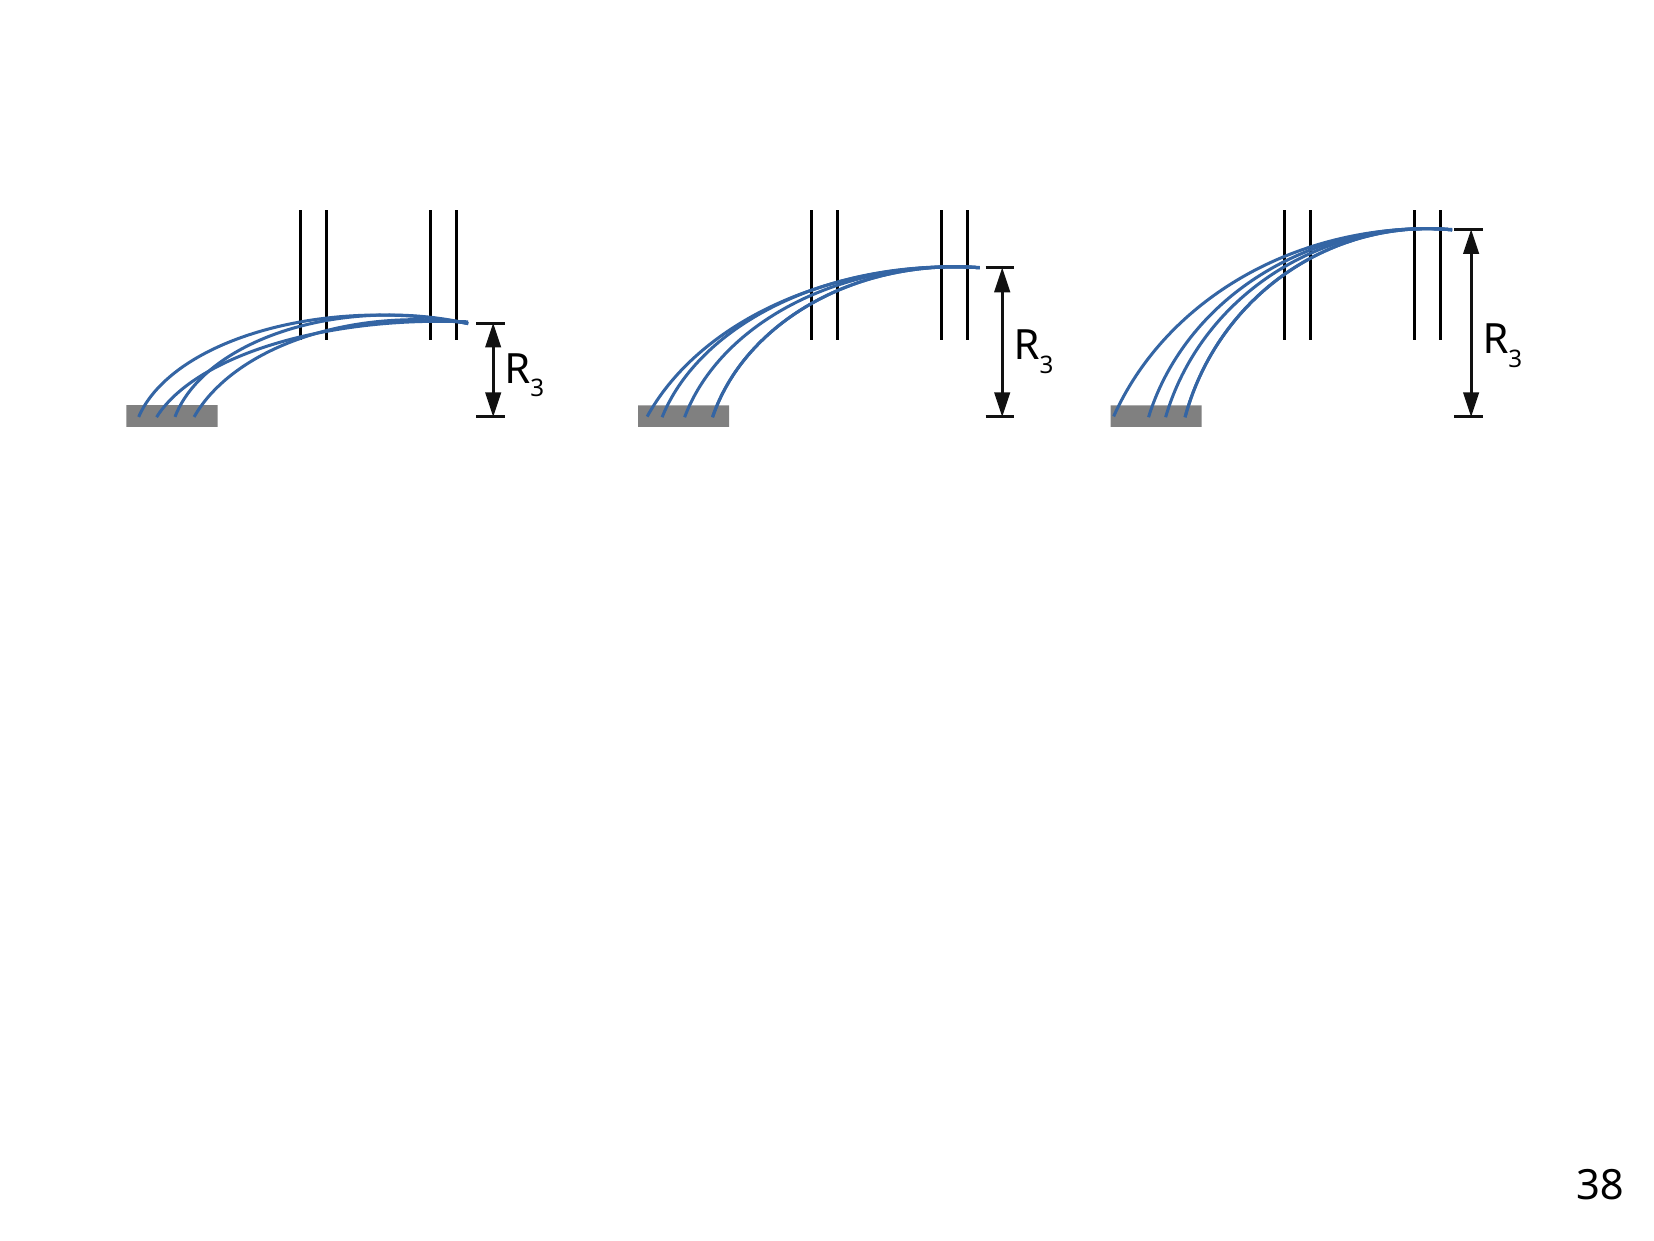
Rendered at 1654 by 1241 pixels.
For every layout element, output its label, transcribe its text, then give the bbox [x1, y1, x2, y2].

text_box R3 [1465, 301, 1539, 386]
text_box [638, 405, 730, 427]
text_box R3 [487, 331, 562, 416]
text_box R3 [996, 307, 1071, 415]
text_box [1110, 405, 1202, 427]
text_box [126, 405, 218, 427]
